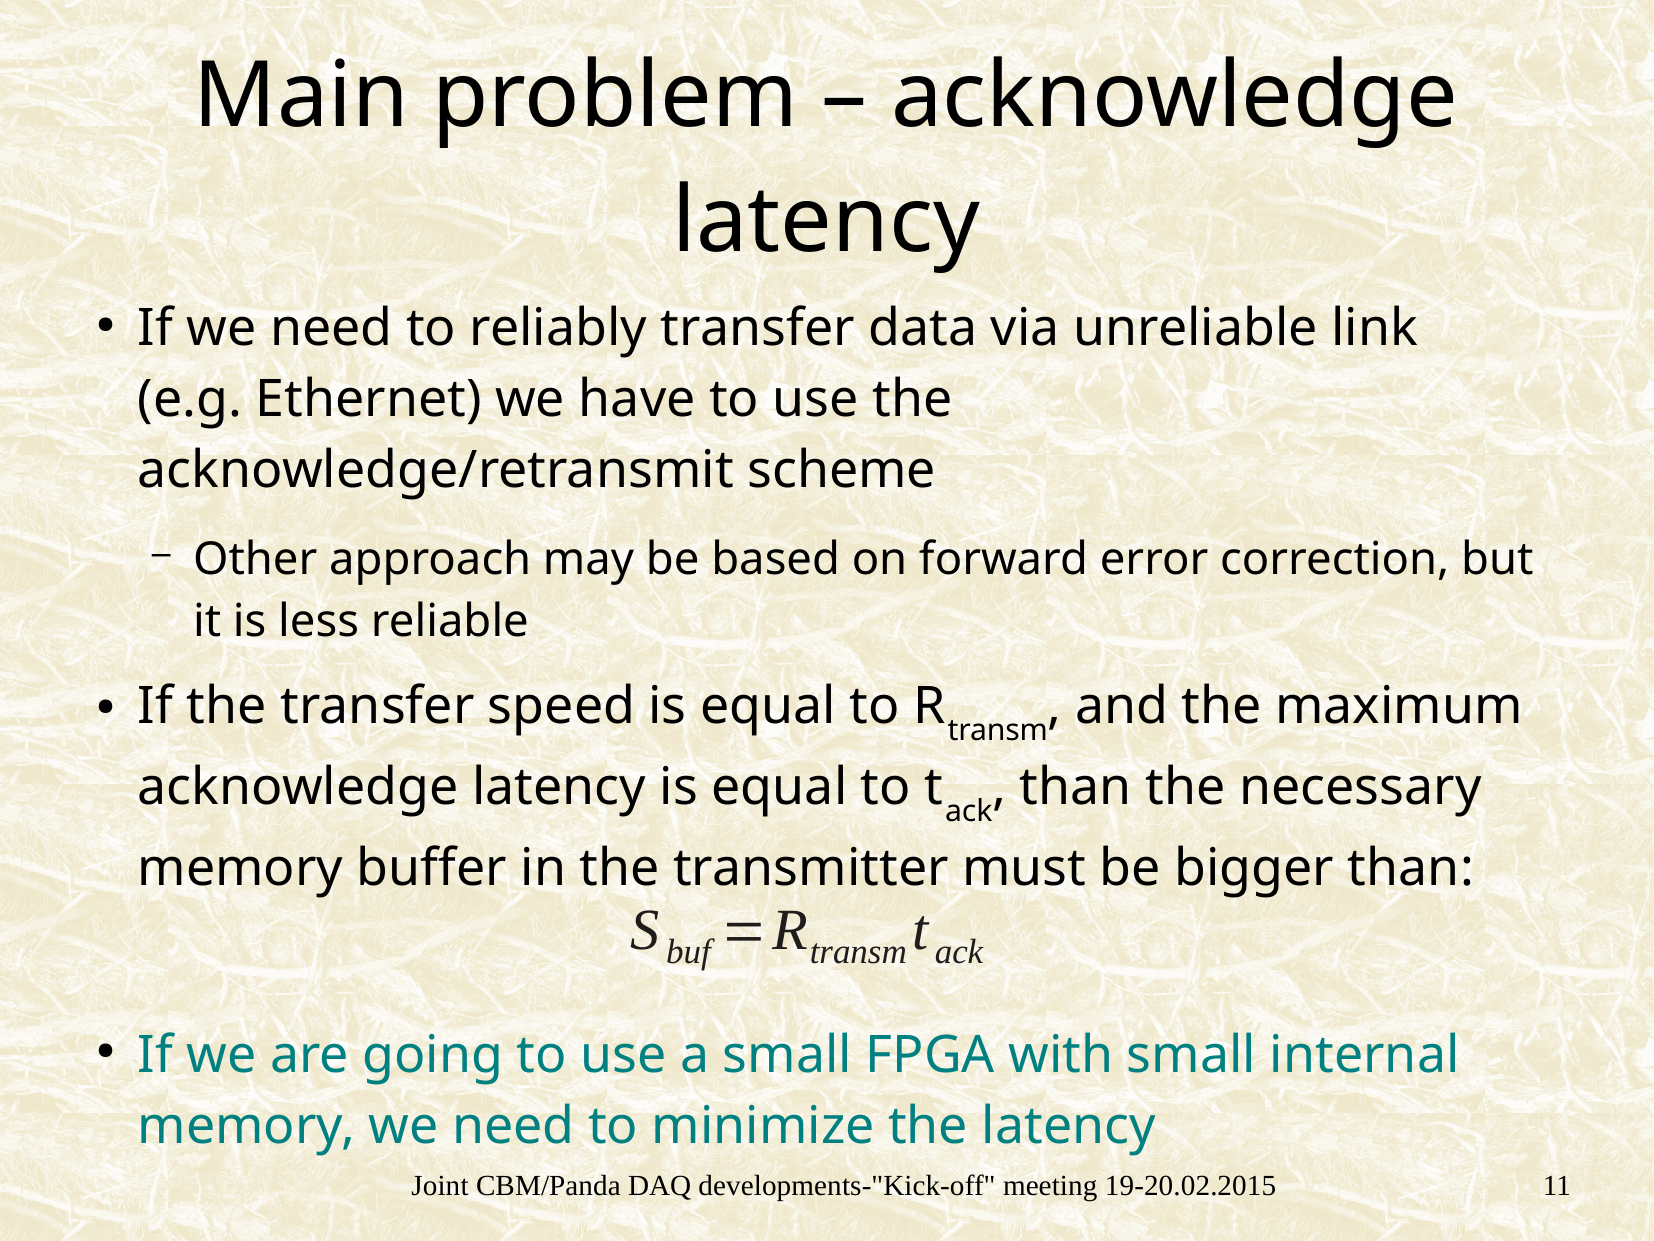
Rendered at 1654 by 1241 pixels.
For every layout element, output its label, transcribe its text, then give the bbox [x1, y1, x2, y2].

chart [622, 897, 993, 971]
list If we need to reliably transfer data via unreliable link (e.g. Ethernet) we have to use the acknowledge/retransmit scheme Other approach may be based on forward error correction, but it is less reliable If the transfer speed is equal to Rtransm, and the maximum acknowledge latency is equal to tack, than the necessary memory buffer in the transmitter must be bigger than: If we are going to use a small FPGA with small internal memory, we need to minimize the latency [82, 290, 1538, 1193]
title Main problem – acknowledge latency [82, 25, 1571, 281]
picture [0, 0, 1654, 1241]
